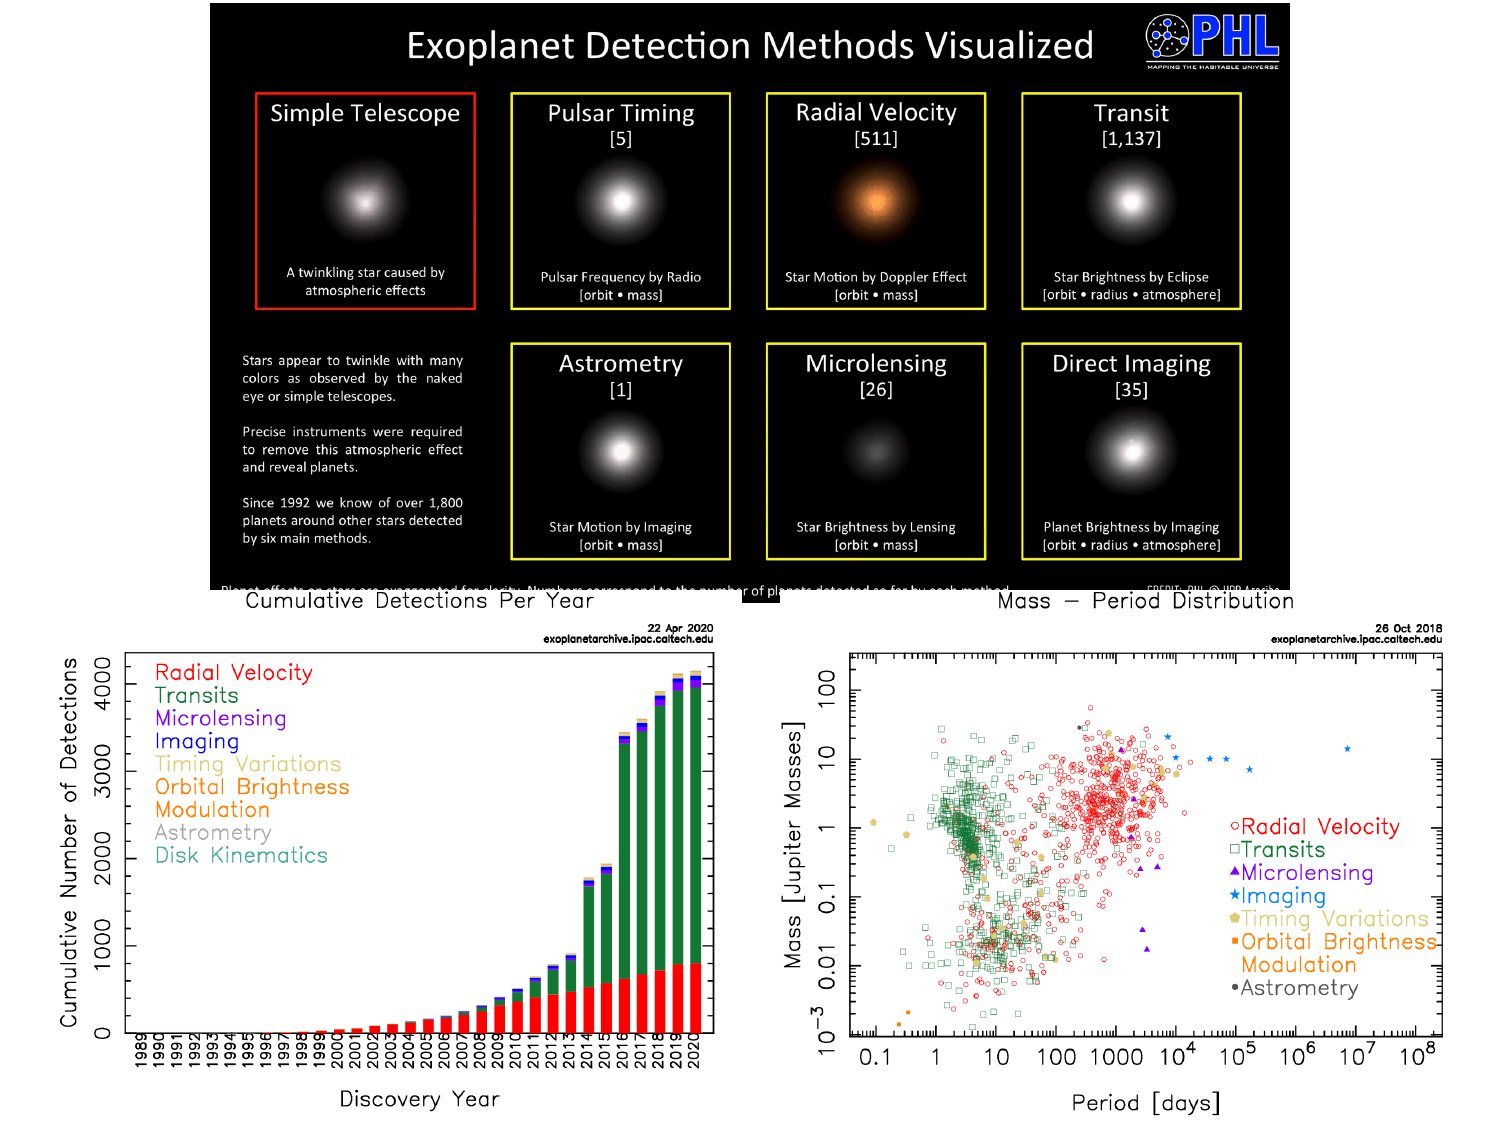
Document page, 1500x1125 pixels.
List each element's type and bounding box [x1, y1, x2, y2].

picture [56, 590, 742, 1113]
picture [780, 590, 1471, 1116]
text_box [210, 2, 1291, 604]
